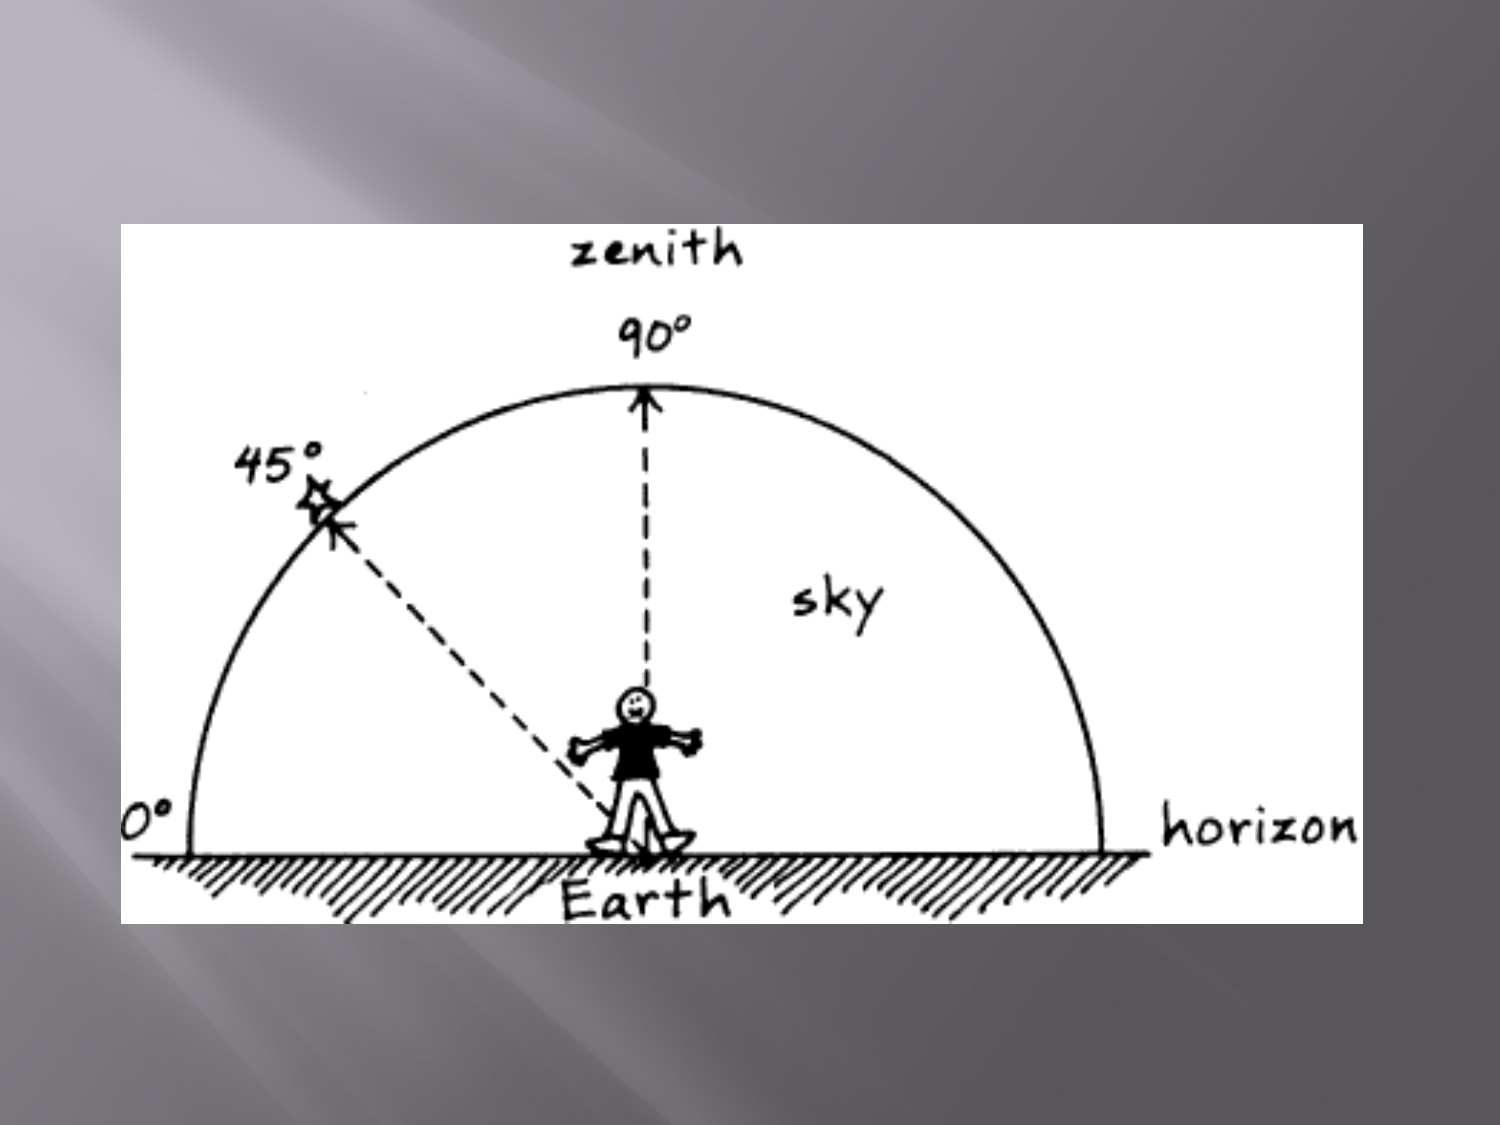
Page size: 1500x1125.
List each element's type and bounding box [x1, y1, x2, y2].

picture [121, 224, 1363, 924]
